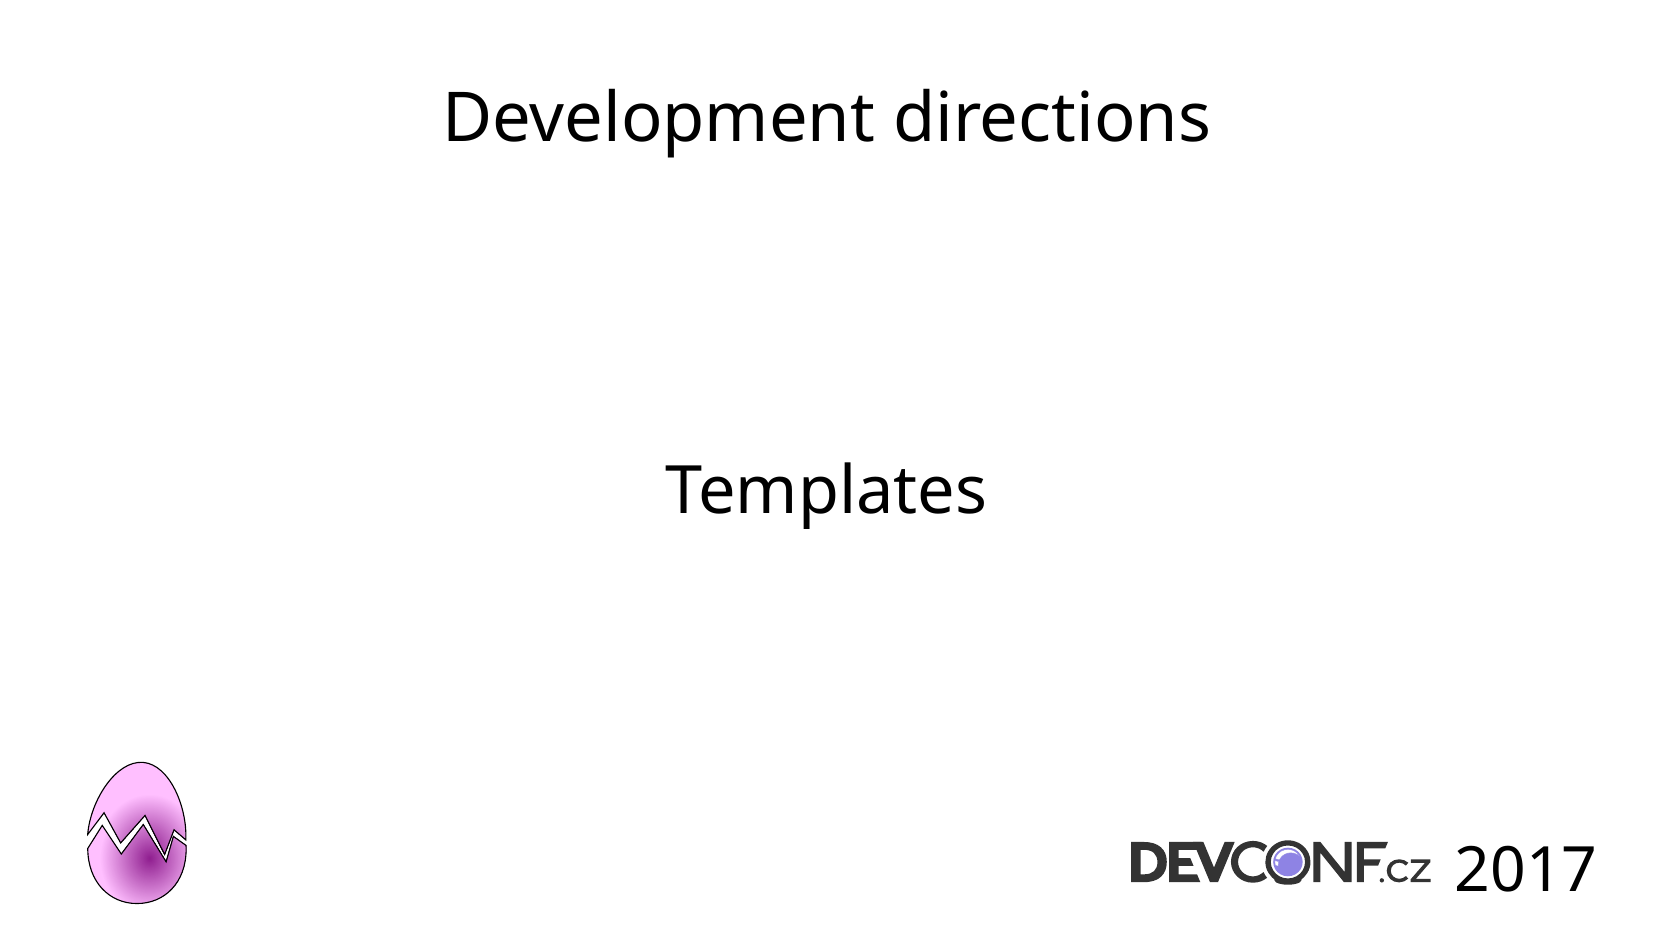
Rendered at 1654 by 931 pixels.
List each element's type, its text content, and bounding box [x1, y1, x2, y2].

subtitle Templates [82, 217, 1571, 758]
title Development directions [82, 37, 1571, 193]
